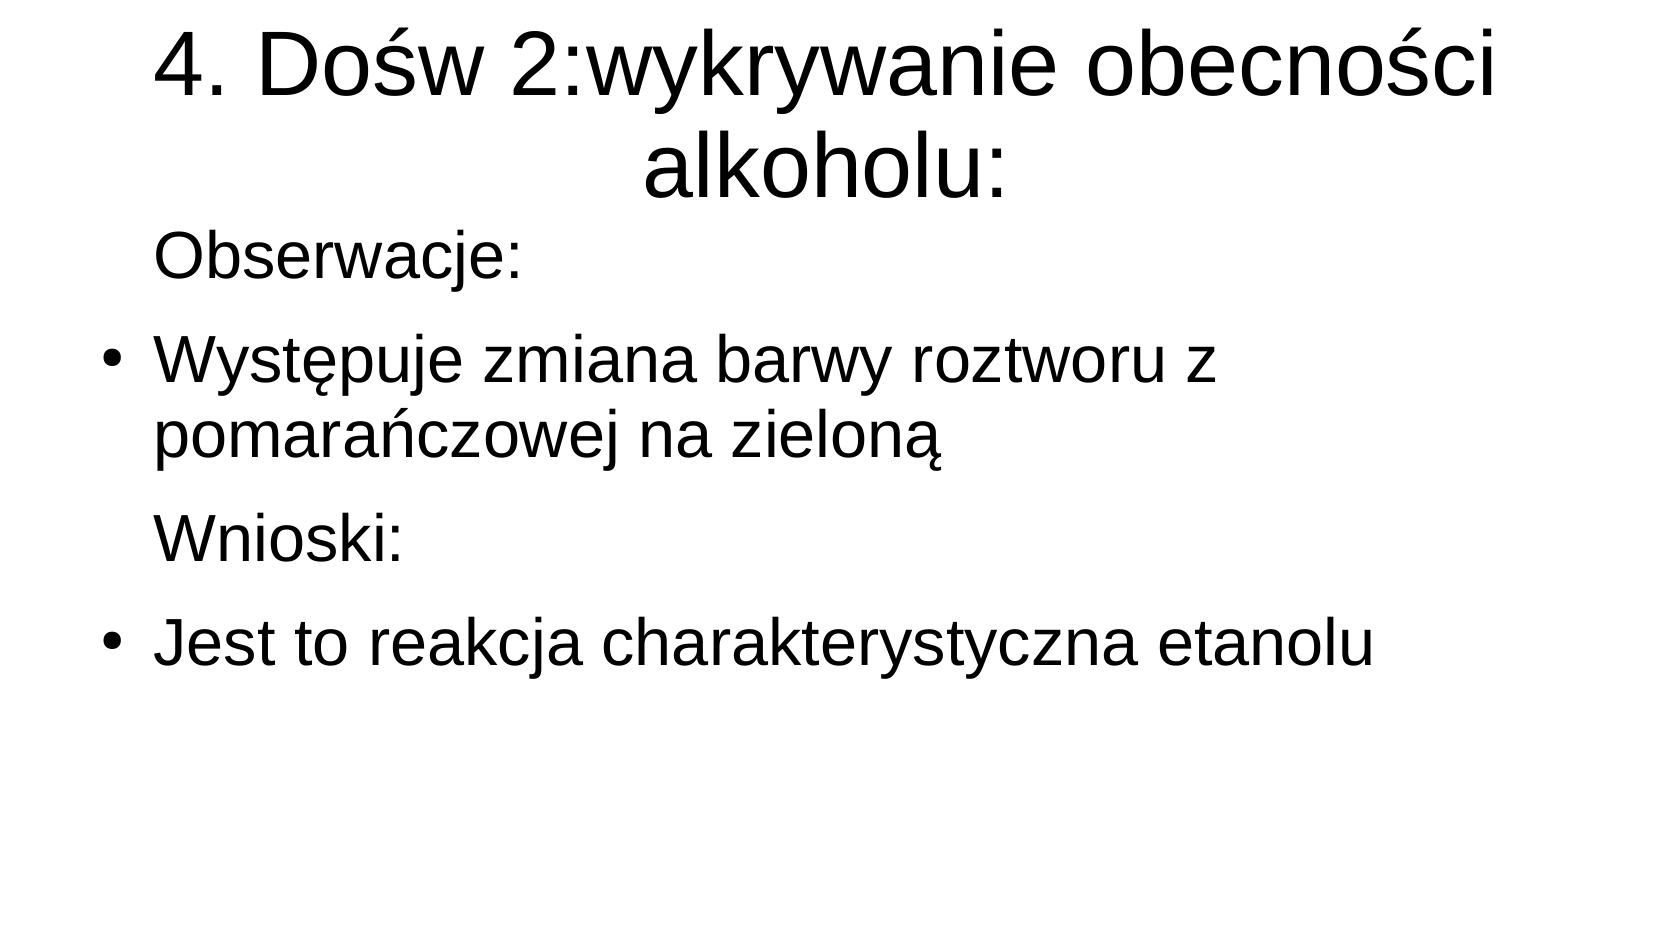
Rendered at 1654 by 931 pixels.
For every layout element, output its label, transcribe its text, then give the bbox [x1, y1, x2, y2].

title 4. Dośw 2:wykrywanie obecności alkoholu: [82, 12, 1571, 217]
list Obserwacje: Występuje zmiana barwy roztworu z pomarańczowej na zieloną Wnioski: Jest to reakcja charakterystyczna etanolu [82, 217, 1571, 758]
